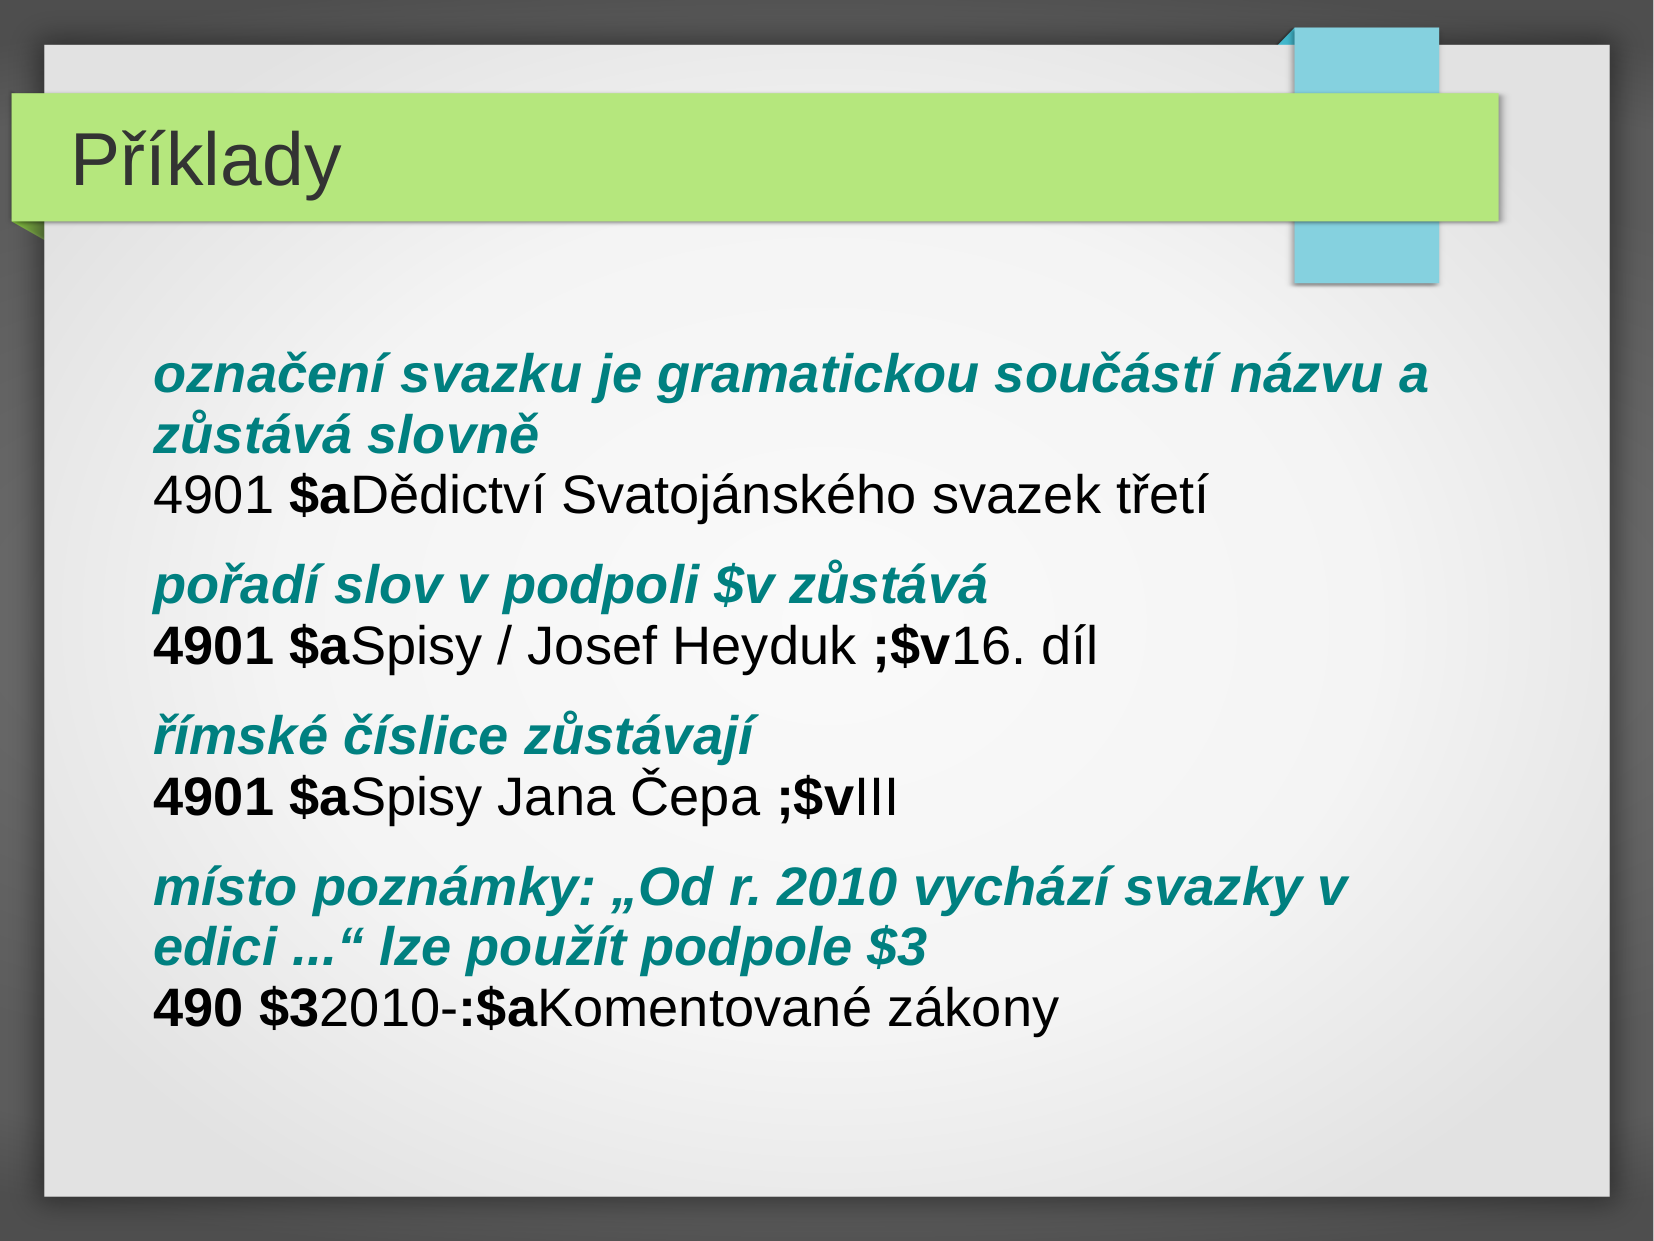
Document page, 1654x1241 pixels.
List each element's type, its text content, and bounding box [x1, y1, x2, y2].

picture [0, 0, 1654, 1241]
list označení svazku je gramatickou součástí názvu a zůstává slovně 4901 $aDědictví Svatojánského svazek třetí pořadí slov v podpoli $v zůstává 4901 $aSpisy / Josef Heyduk ;$v16. díl římské číslice zůstávají 4901 $aSpisy Jana Čepa ;$vIII místo poznámky: „Od r. 2010 vychází svazky v edici ...“ lze použít podpole $3 490 $32010-:$aKomentované zákony [82, 343, 1538, 1063]
title Příklady [70, 106, 1229, 213]
